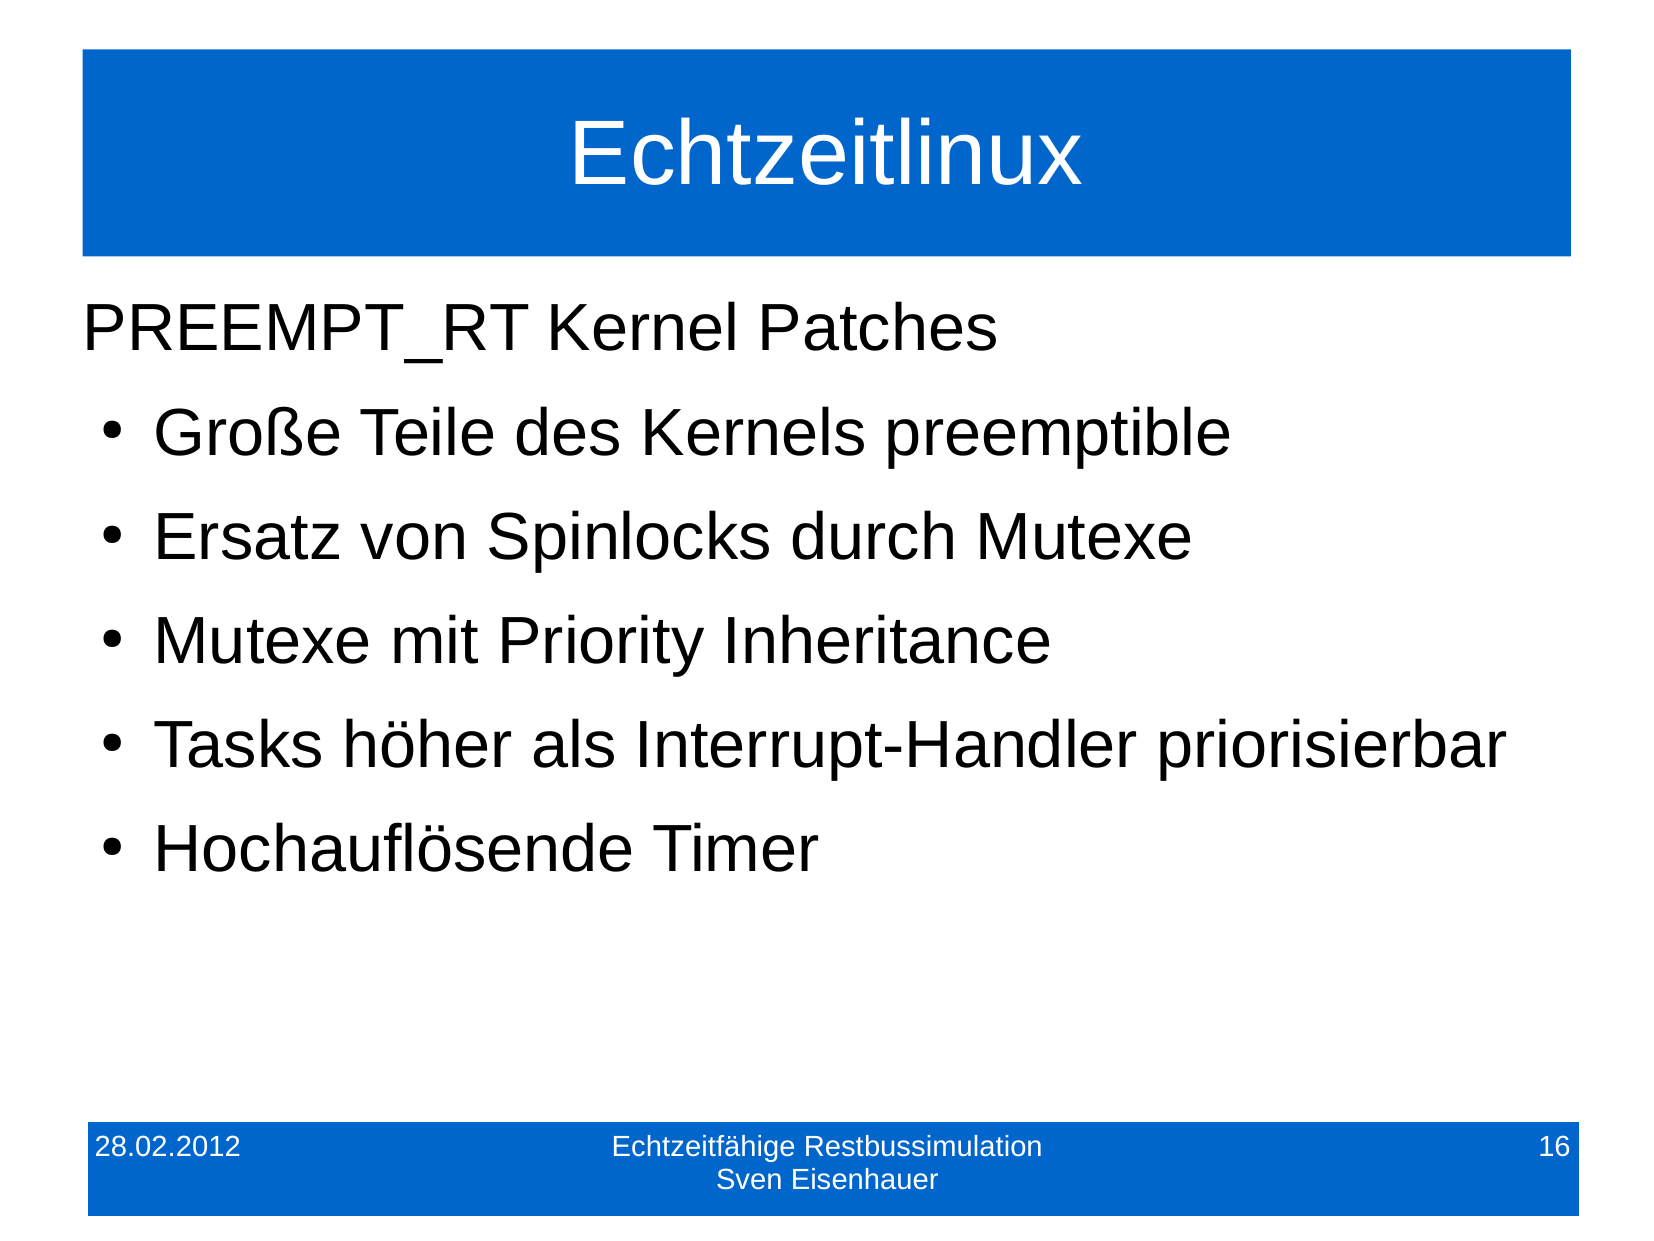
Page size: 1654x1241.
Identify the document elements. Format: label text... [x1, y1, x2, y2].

title Echtzeitlinux [82, 49, 1571, 257]
list PREEMPT_RT Kernel Patches Große Teile des Kernels preemptible Ersatz von Spinlocks durch Mutexe Mutexe mit Priority Inheritance Tasks höher als Interrupt-Handler priorisierbar Hochauflösende Timer [82, 290, 1571, 1109]
